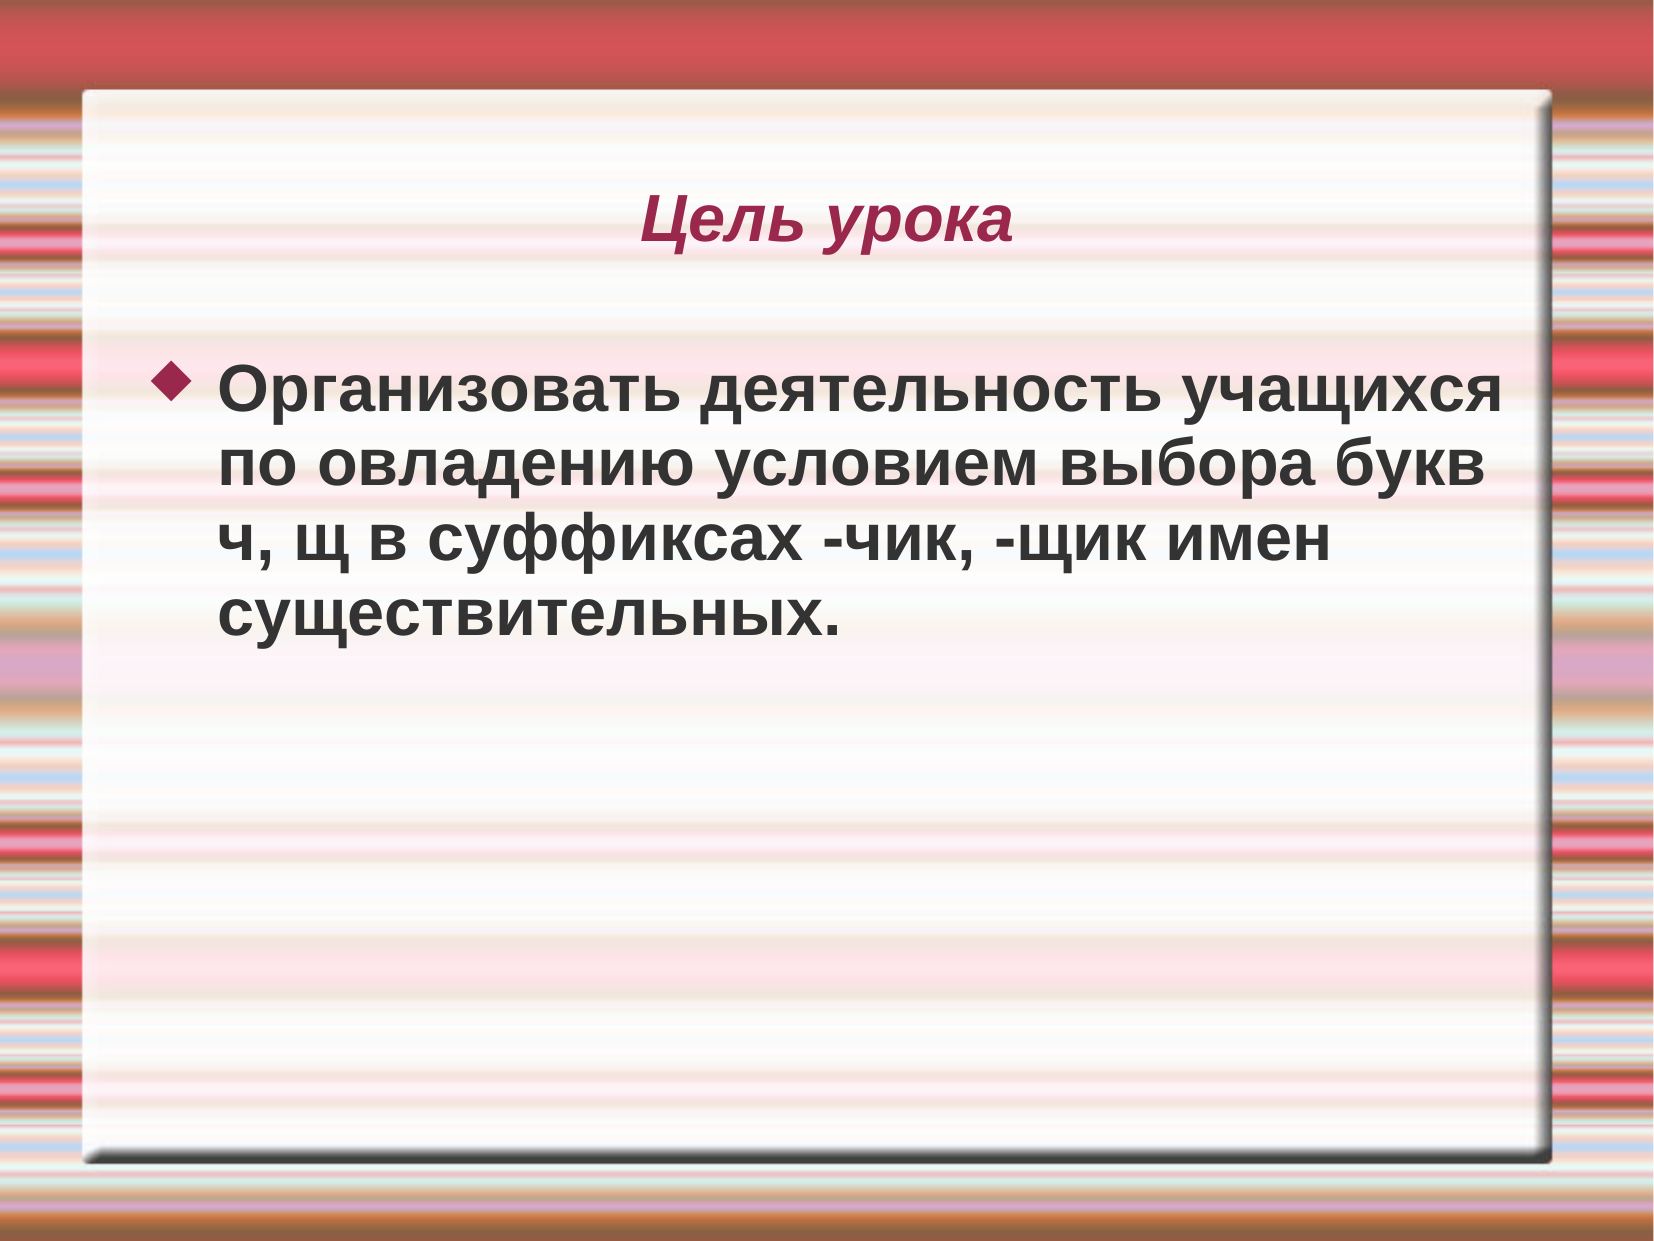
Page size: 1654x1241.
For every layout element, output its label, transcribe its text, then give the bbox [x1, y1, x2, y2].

title Цель урока [121, 114, 1534, 322]
list Организовать деятельность учащихся по овладению условием выбора букв ч, щ в суффиксах -чик, -щик имен существительных. [134, 350, 1516, 1132]
picture [0, 0, 1654, 1241]
